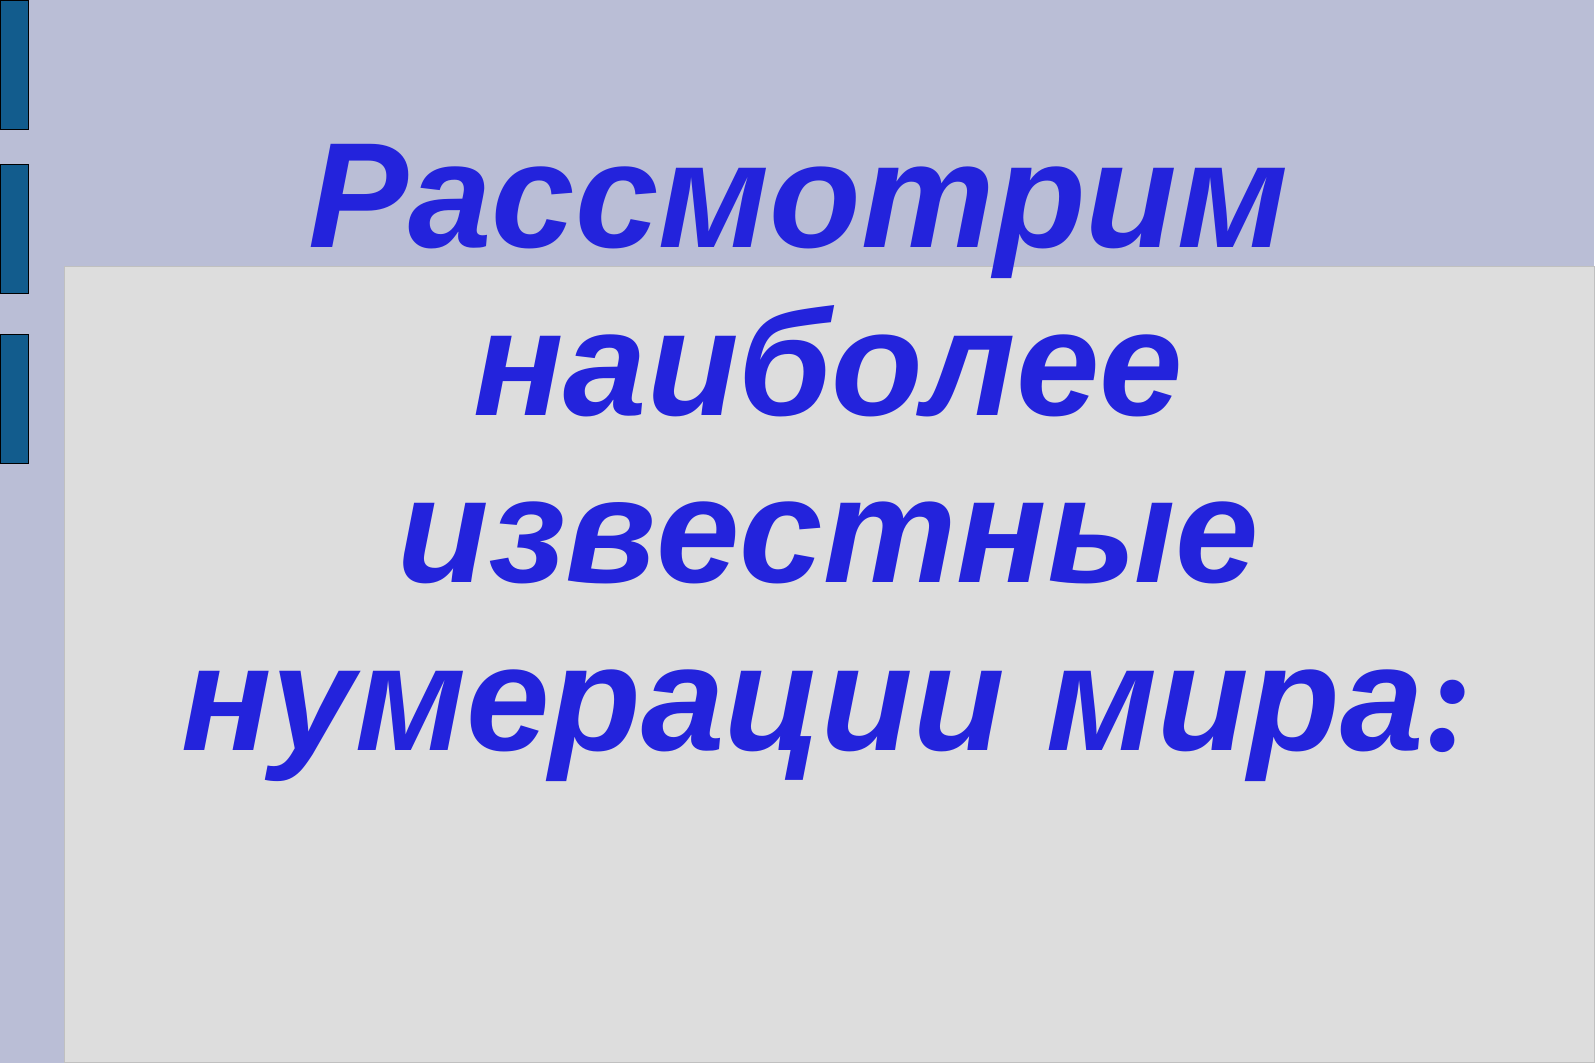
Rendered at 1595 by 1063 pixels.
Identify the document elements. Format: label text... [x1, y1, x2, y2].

title Рассмотрим наиболее известные нумерации мира: [118, 111, 1480, 783]
